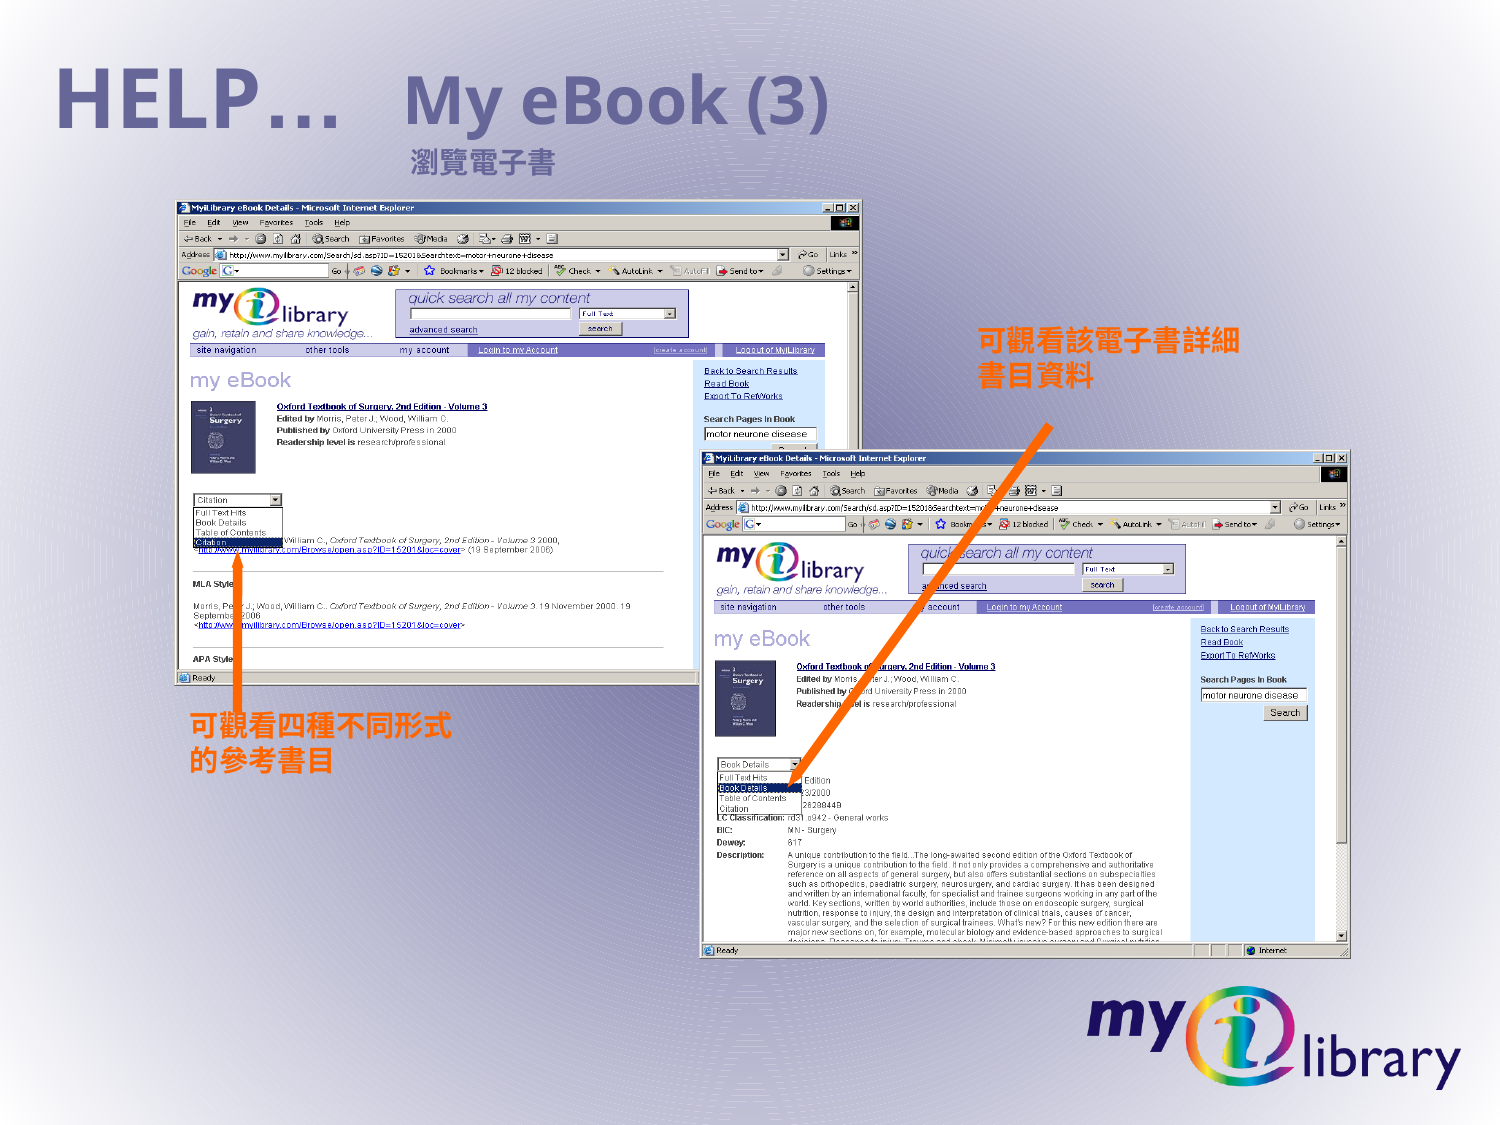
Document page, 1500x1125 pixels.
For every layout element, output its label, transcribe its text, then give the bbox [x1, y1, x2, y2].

text_box 瀏覽電子書 [395, 137, 1321, 188]
text_box 可觀看該電子書詳細書目資料 [962, 314, 1263, 400]
picture [174, 200, 1351, 959]
text_box My eBook (3) [387, 50, 876, 146]
text_box 可觀看四種不同形式的參考書目 [174, 699, 475, 785]
